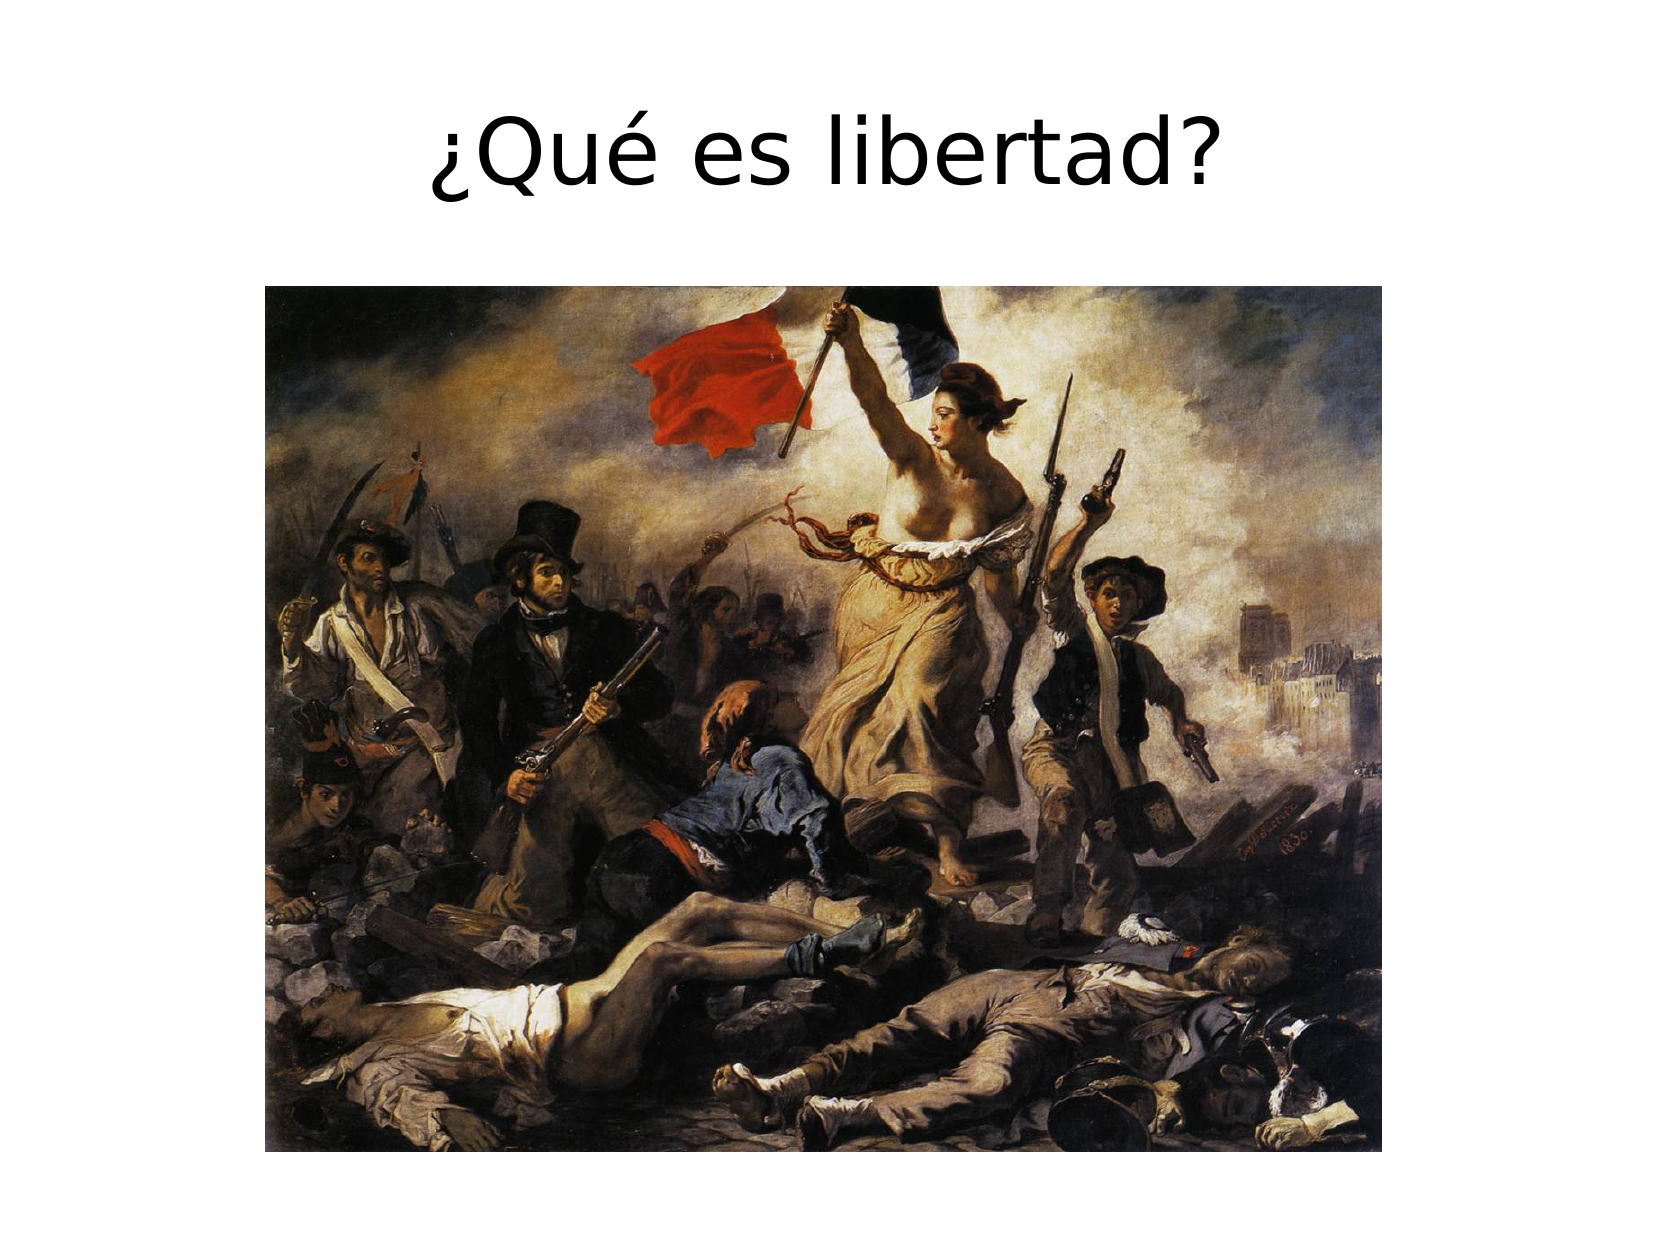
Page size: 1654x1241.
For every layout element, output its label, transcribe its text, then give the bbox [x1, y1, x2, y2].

title ¿Qué es libertad? [82, 56, 1571, 250]
picture [265, 286, 1382, 1152]
